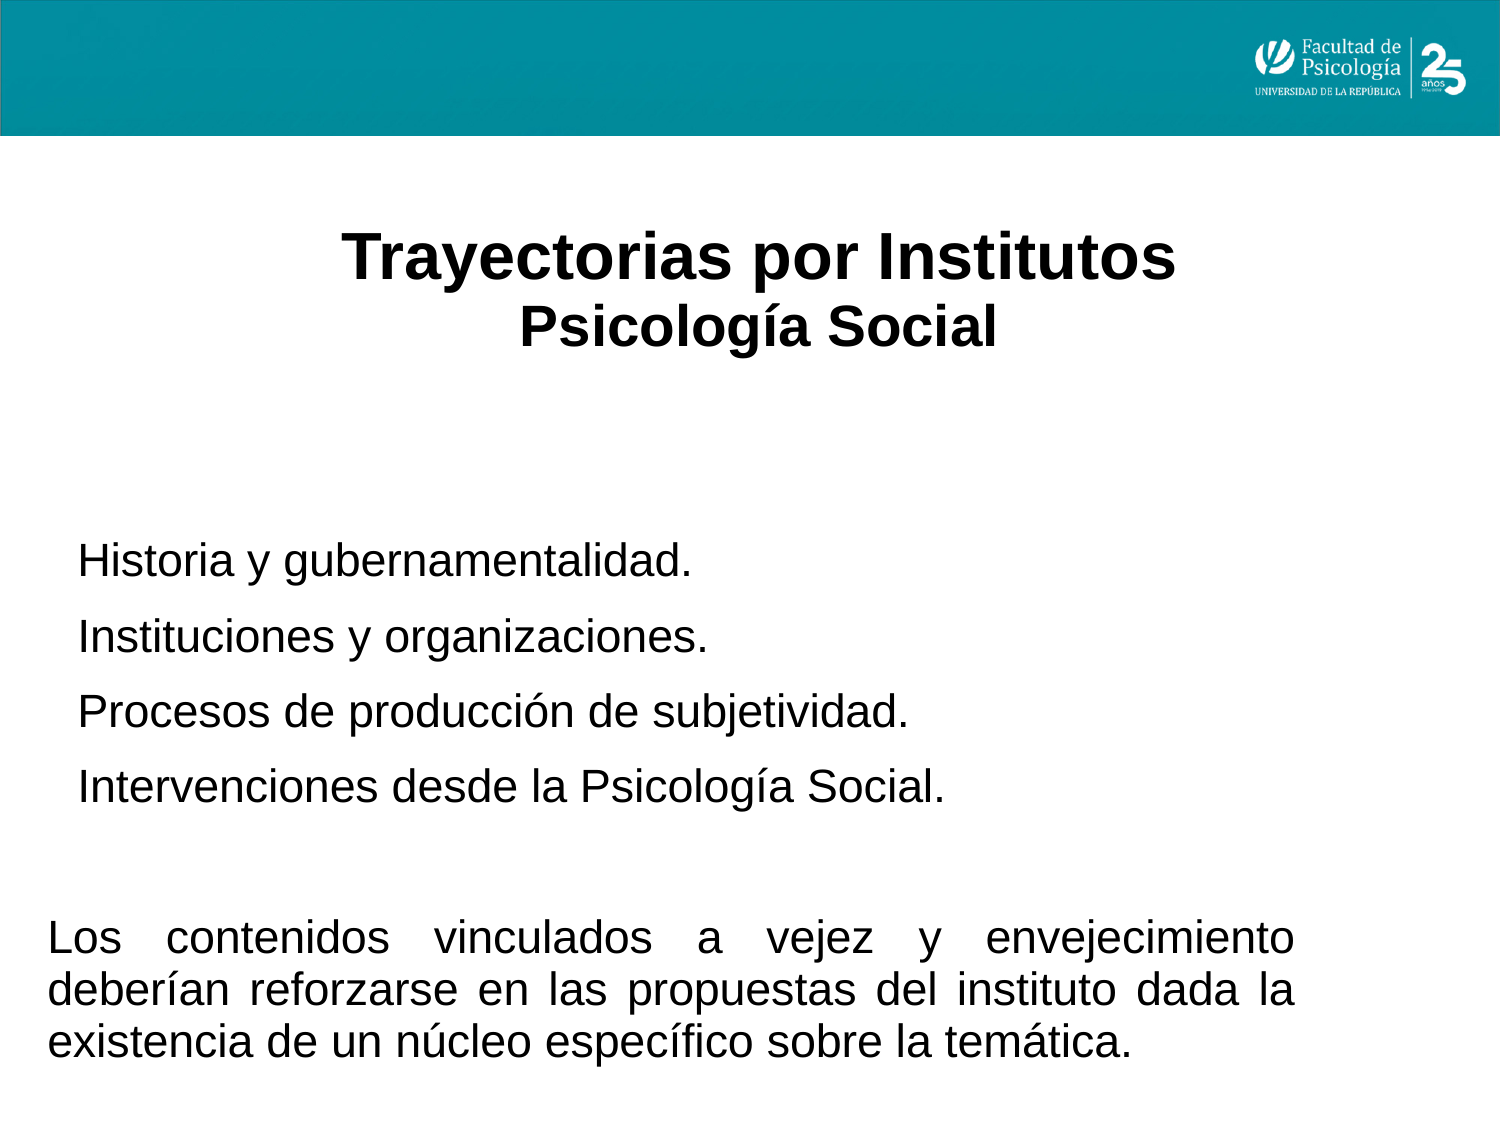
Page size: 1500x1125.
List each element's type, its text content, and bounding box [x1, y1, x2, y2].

title Trayectorias por Institutos Psicología Social [82, 153, 1437, 425]
picture [0, 0, 1500, 136]
list Historia y gubernamentalidad. Instituciones y organizaciones. Procesos de producción de subjetividad. Intervenciones desde la Psicología Social. Los contenidos vinculados a vejez y envejecimiento deberían reforzarse en las propuestas del instituto dada la existencia de un núcleo específico sobre la temática. [47, 459, 1296, 1075]
